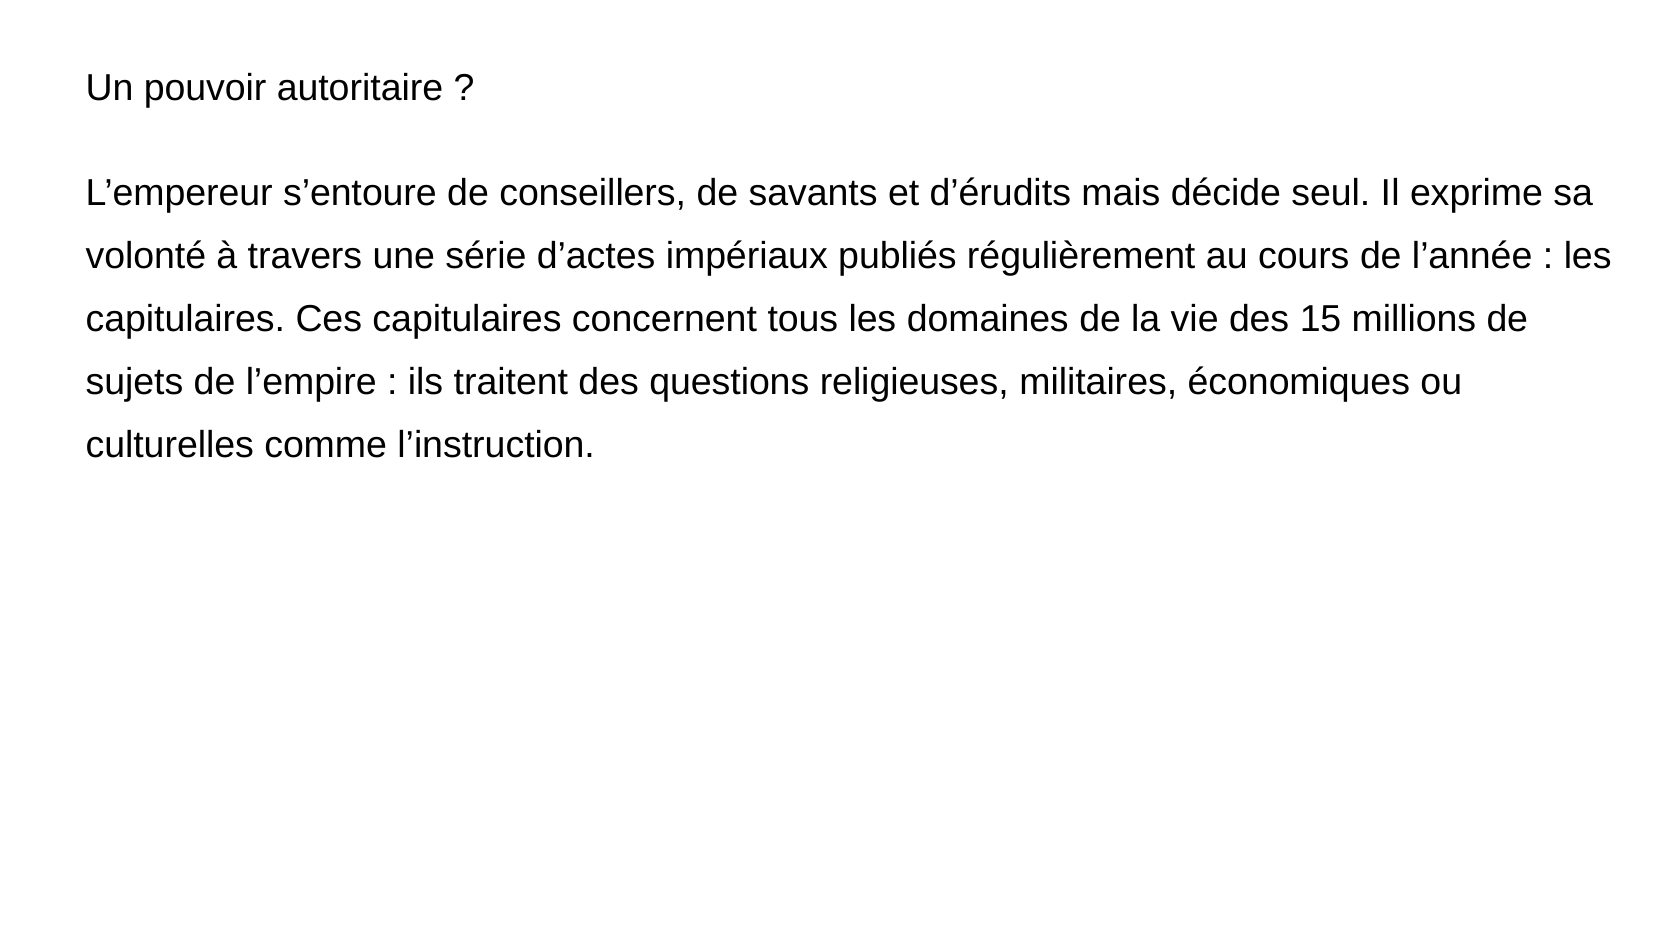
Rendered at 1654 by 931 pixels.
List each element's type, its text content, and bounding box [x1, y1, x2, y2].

text_box Un pouvoir autoritaire ? L’empereur s’entoure de conseillers, de savants et d’érudits mais décide seul. Il exprime sa volonté à travers une série d’actes impériaux publiés régulièrement au cours de l’année : les capitulaires. Ces capitulaires concernent tous les domaines de la vie des 15 millions de sujets de l’empire : ils traitent des questions religieuses, militaires, économiques ou culturelles comme l’instruction. [70, 59, 1630, 536]
